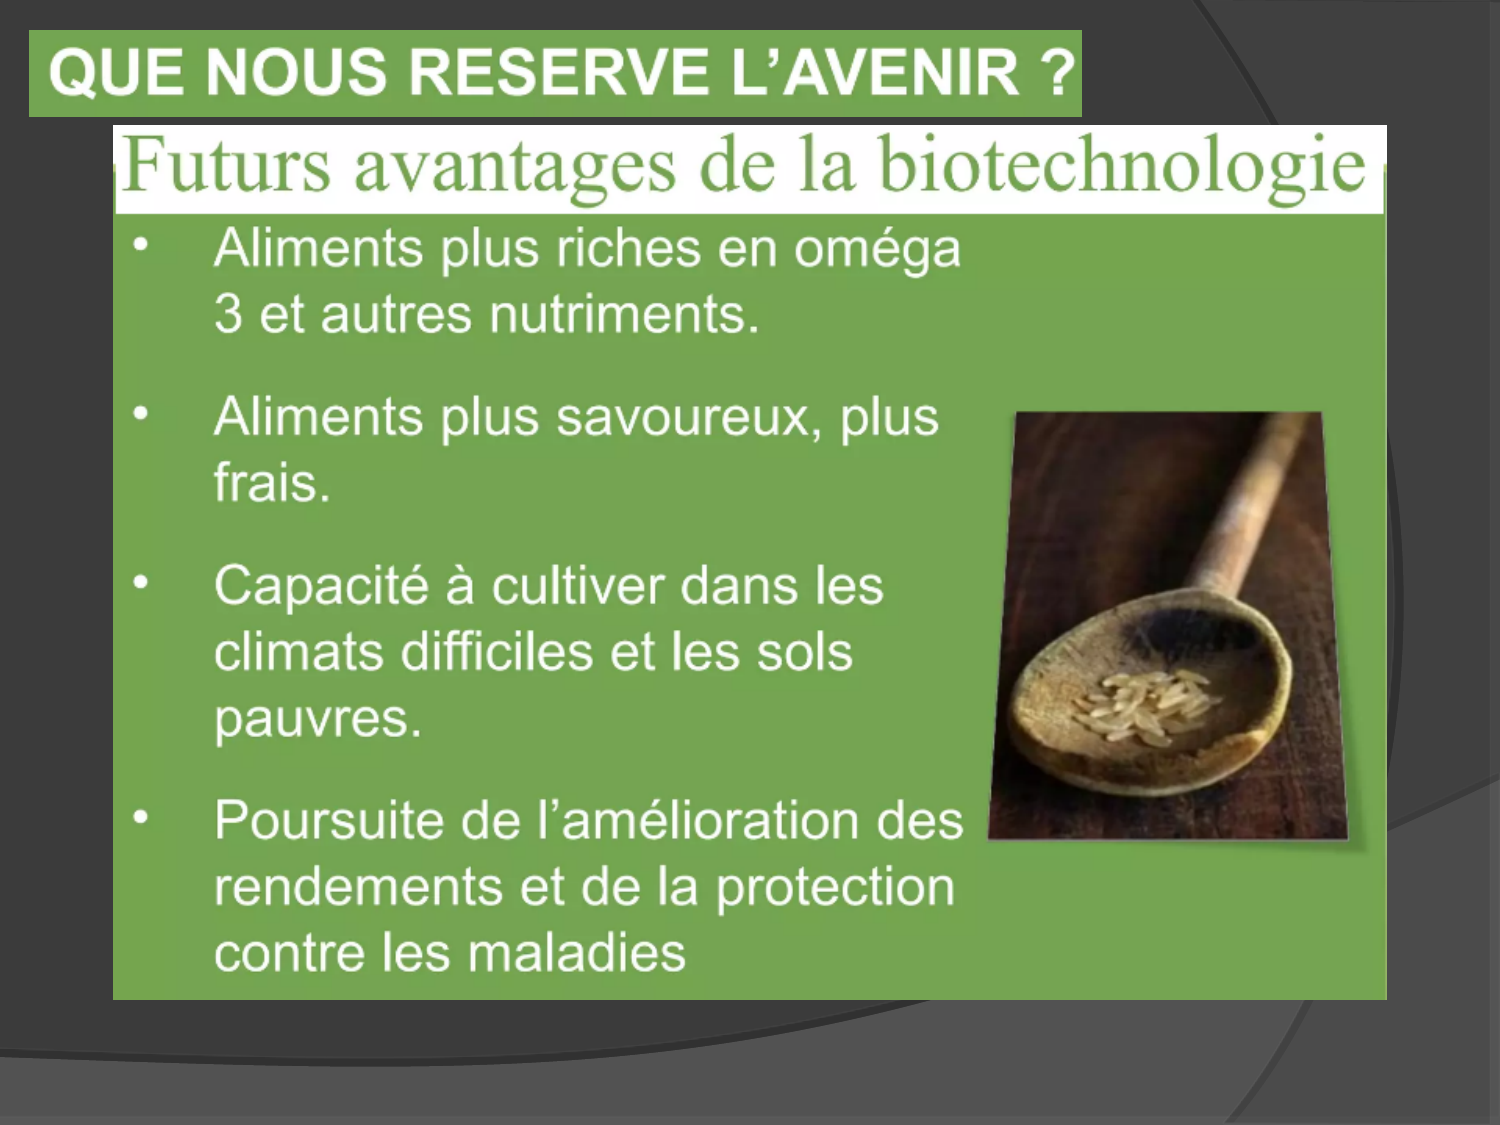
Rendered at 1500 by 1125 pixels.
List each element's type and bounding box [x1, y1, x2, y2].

picture [113, 125, 1387, 1000]
picture [29, 30, 1082, 117]
